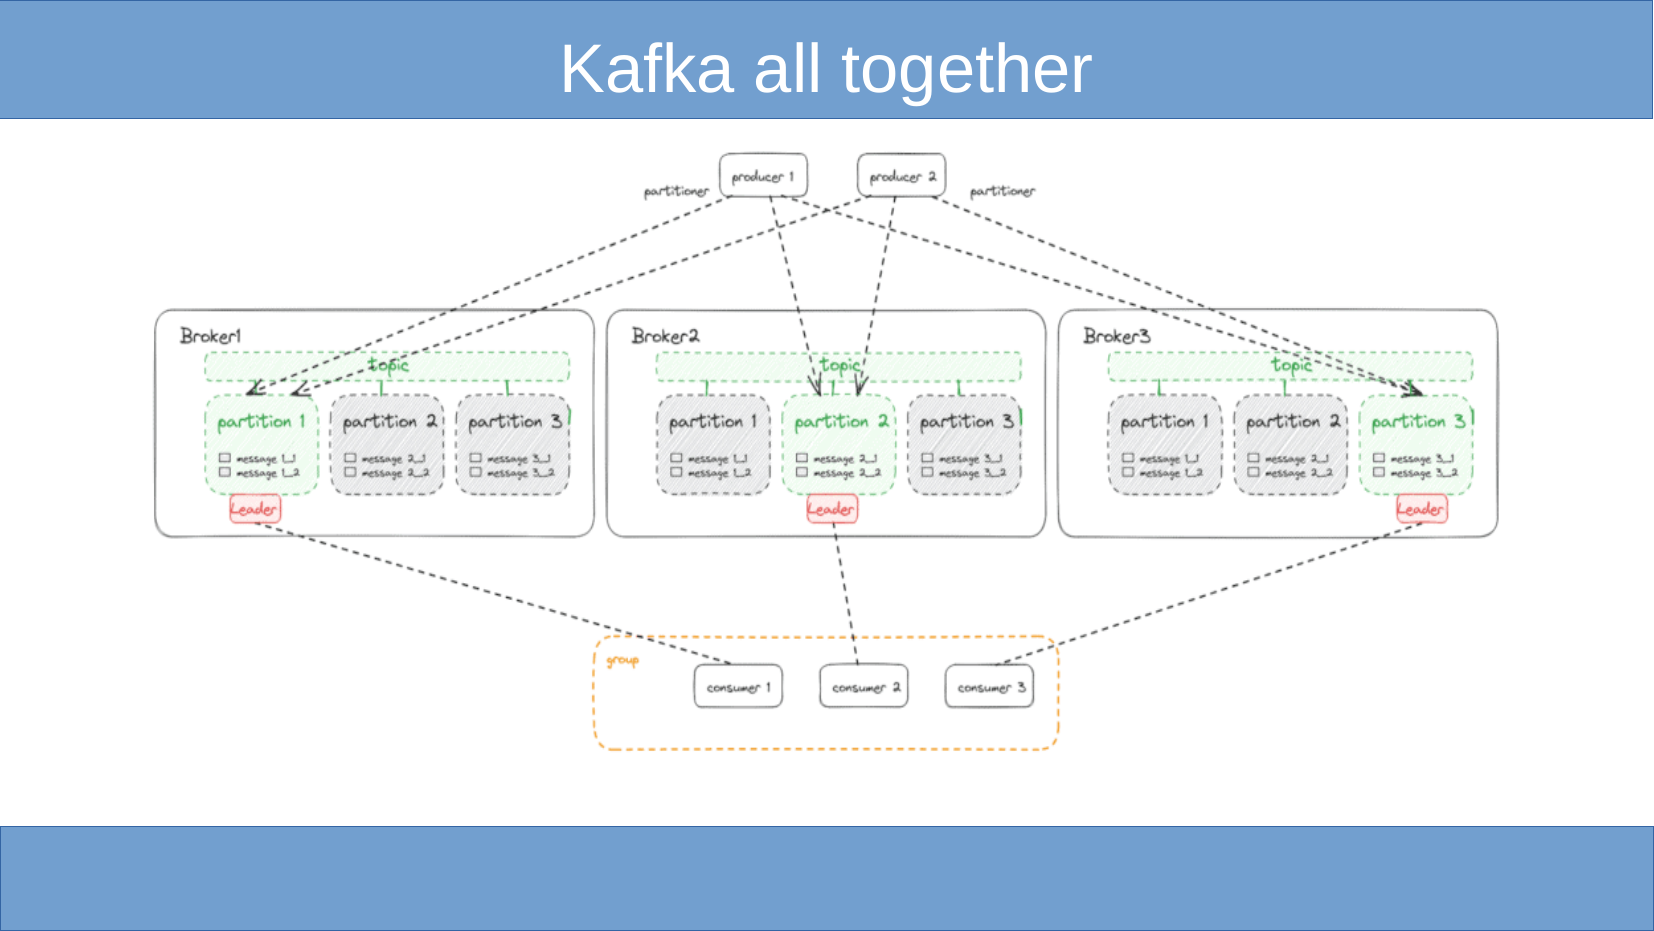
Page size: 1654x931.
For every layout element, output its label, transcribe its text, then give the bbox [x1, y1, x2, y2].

picture [149, 147, 1504, 758]
title Kafka all together [59, 29, 1595, 108]
